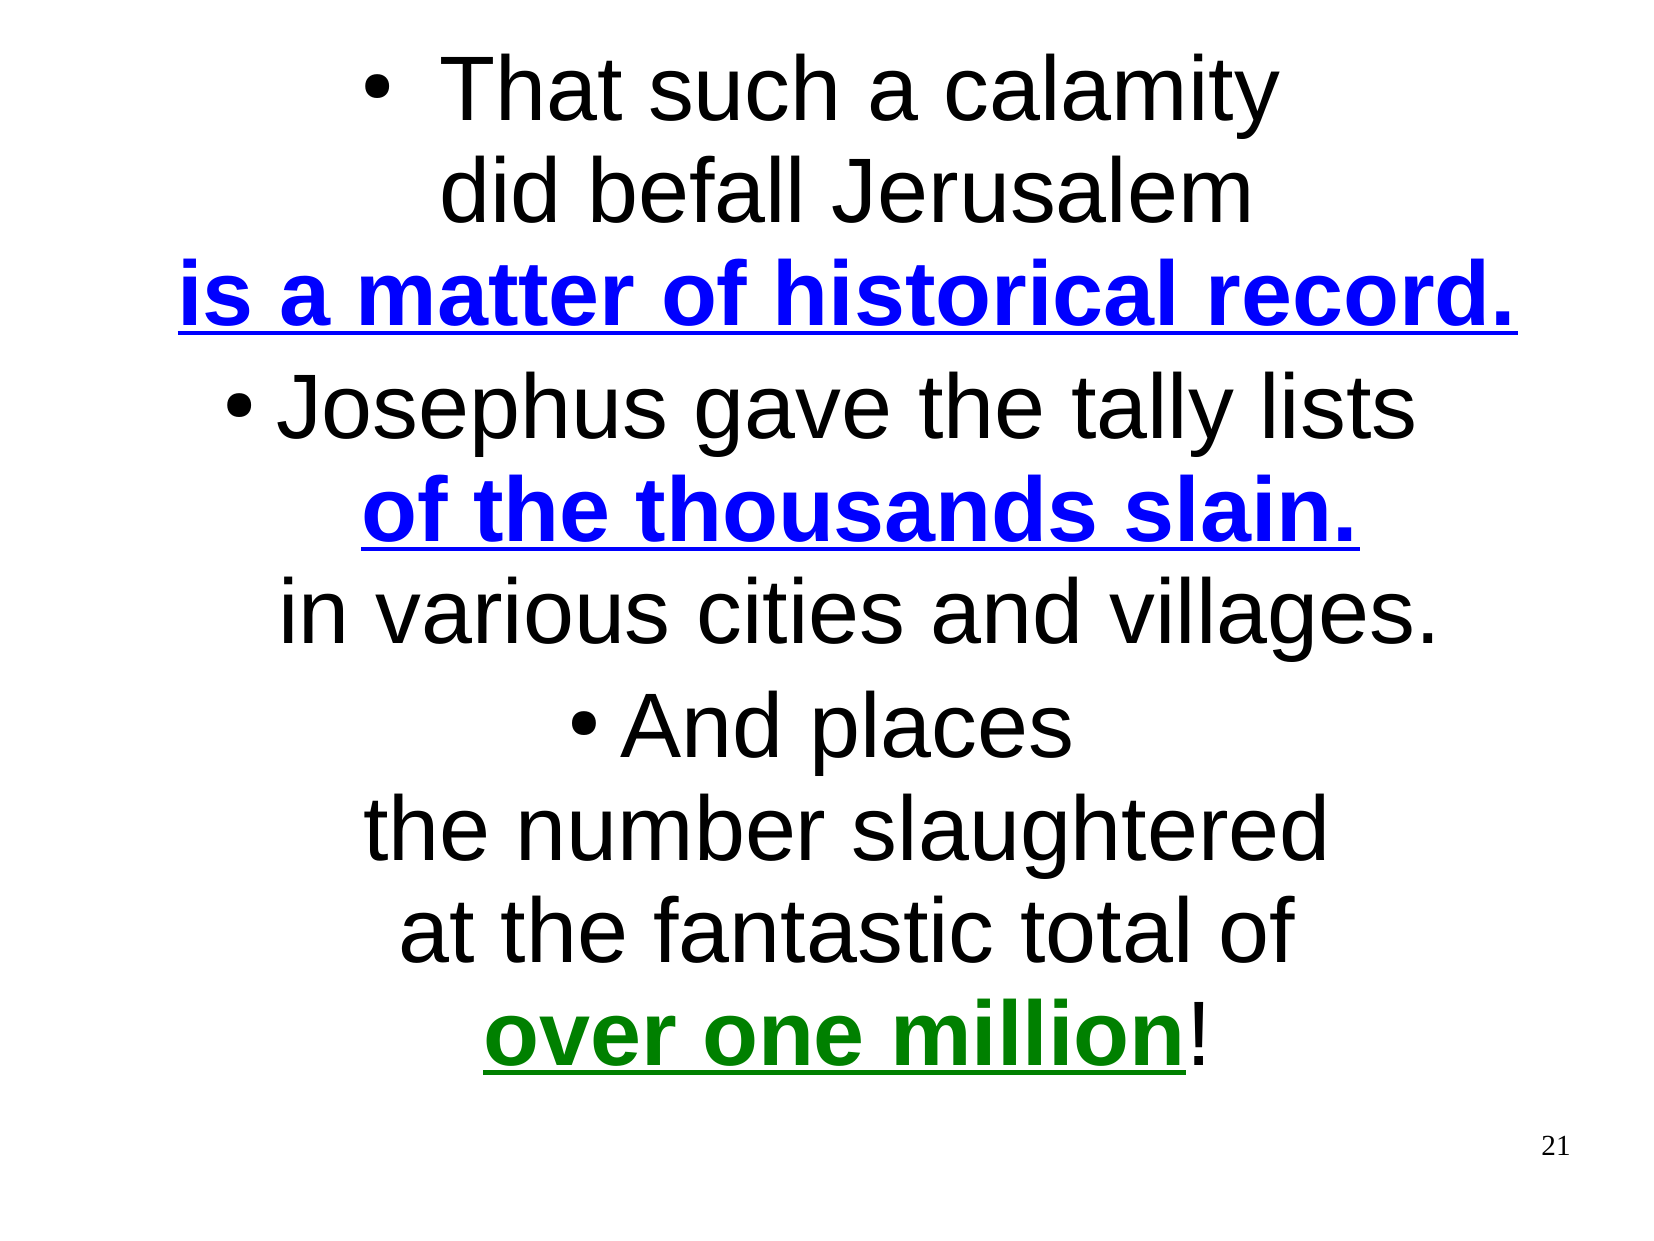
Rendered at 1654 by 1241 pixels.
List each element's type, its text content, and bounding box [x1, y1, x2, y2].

list That such a calamity did befall Jerusalem is a matter of historical record. Josephus gave the tally lists of the thousands slain. in various cities and villages. And places the number slaughtered at the fantastic total of over one million! [37, 37, 1613, 1201]
